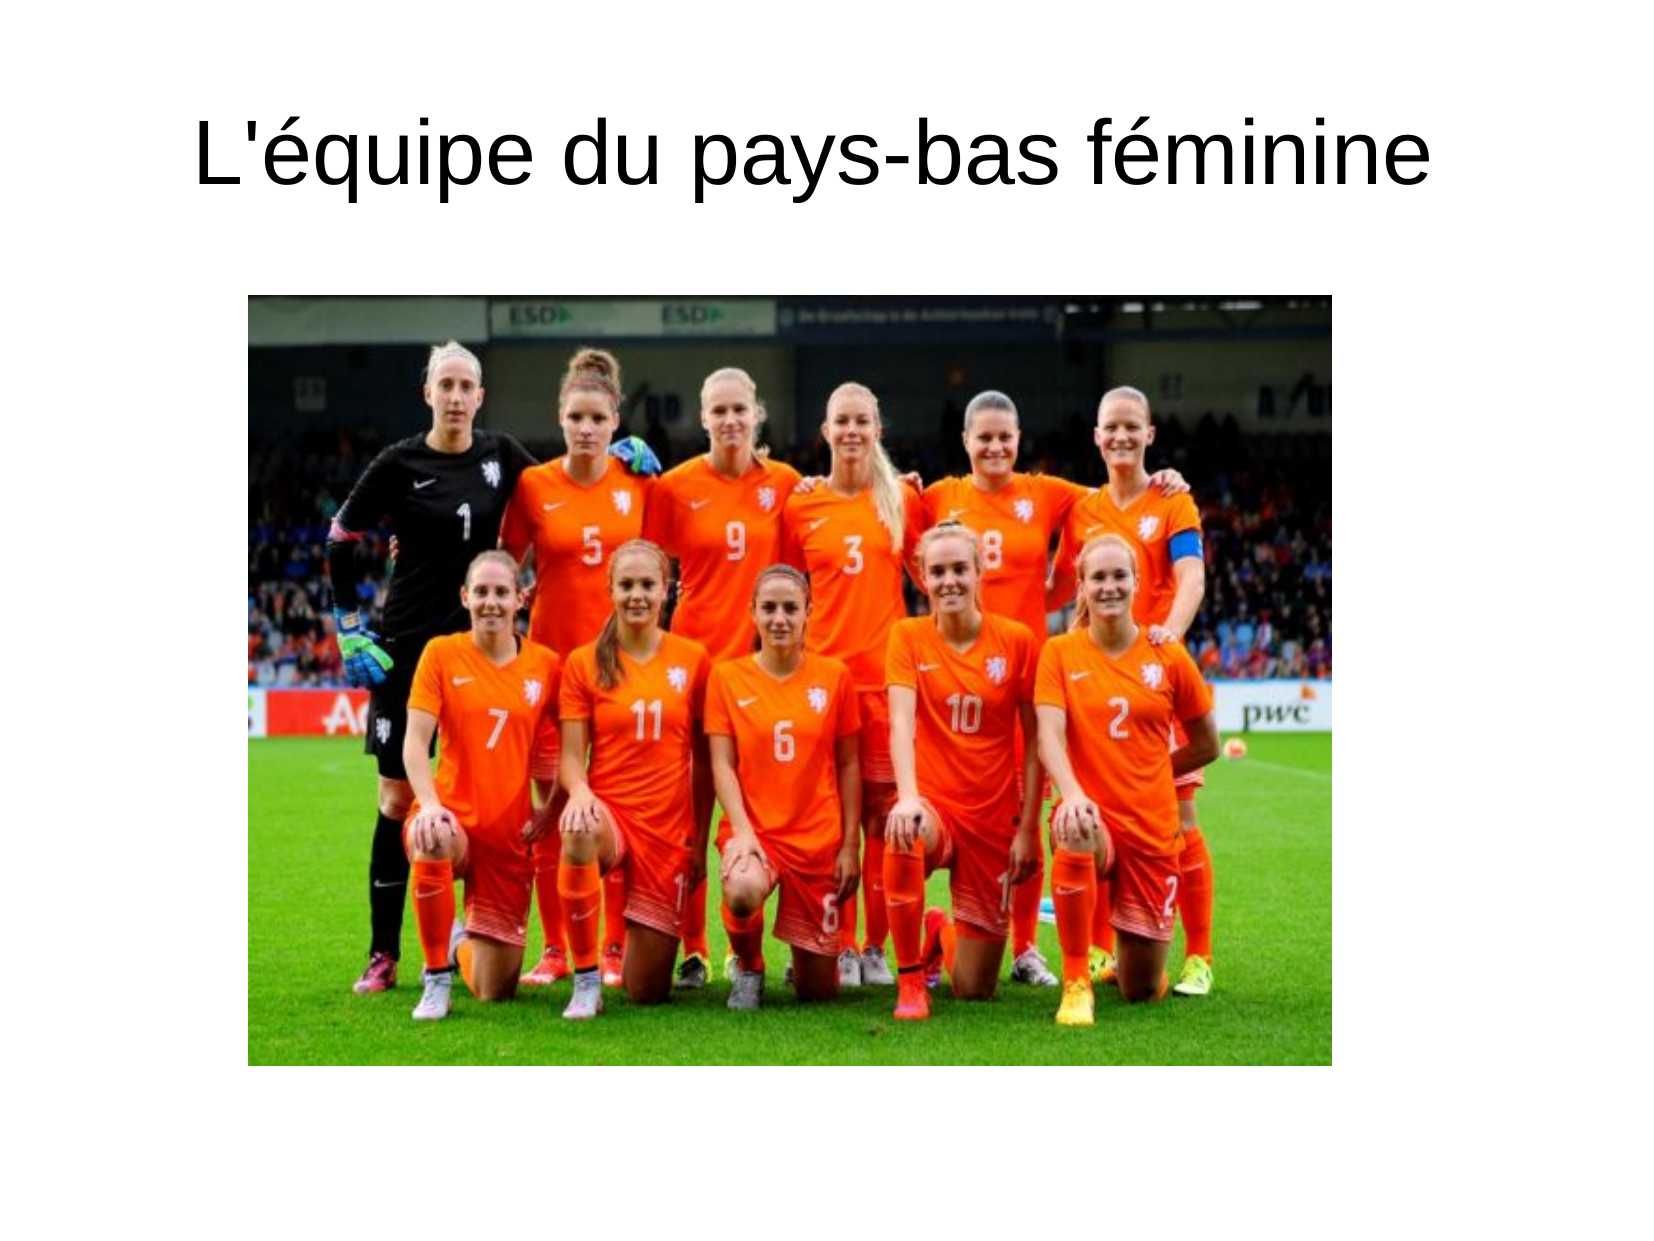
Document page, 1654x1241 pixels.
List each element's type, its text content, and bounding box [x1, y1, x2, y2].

title L'équipe du pays-bas féminine [82, 49, 1571, 257]
picture [248, 295, 1332, 1066]
